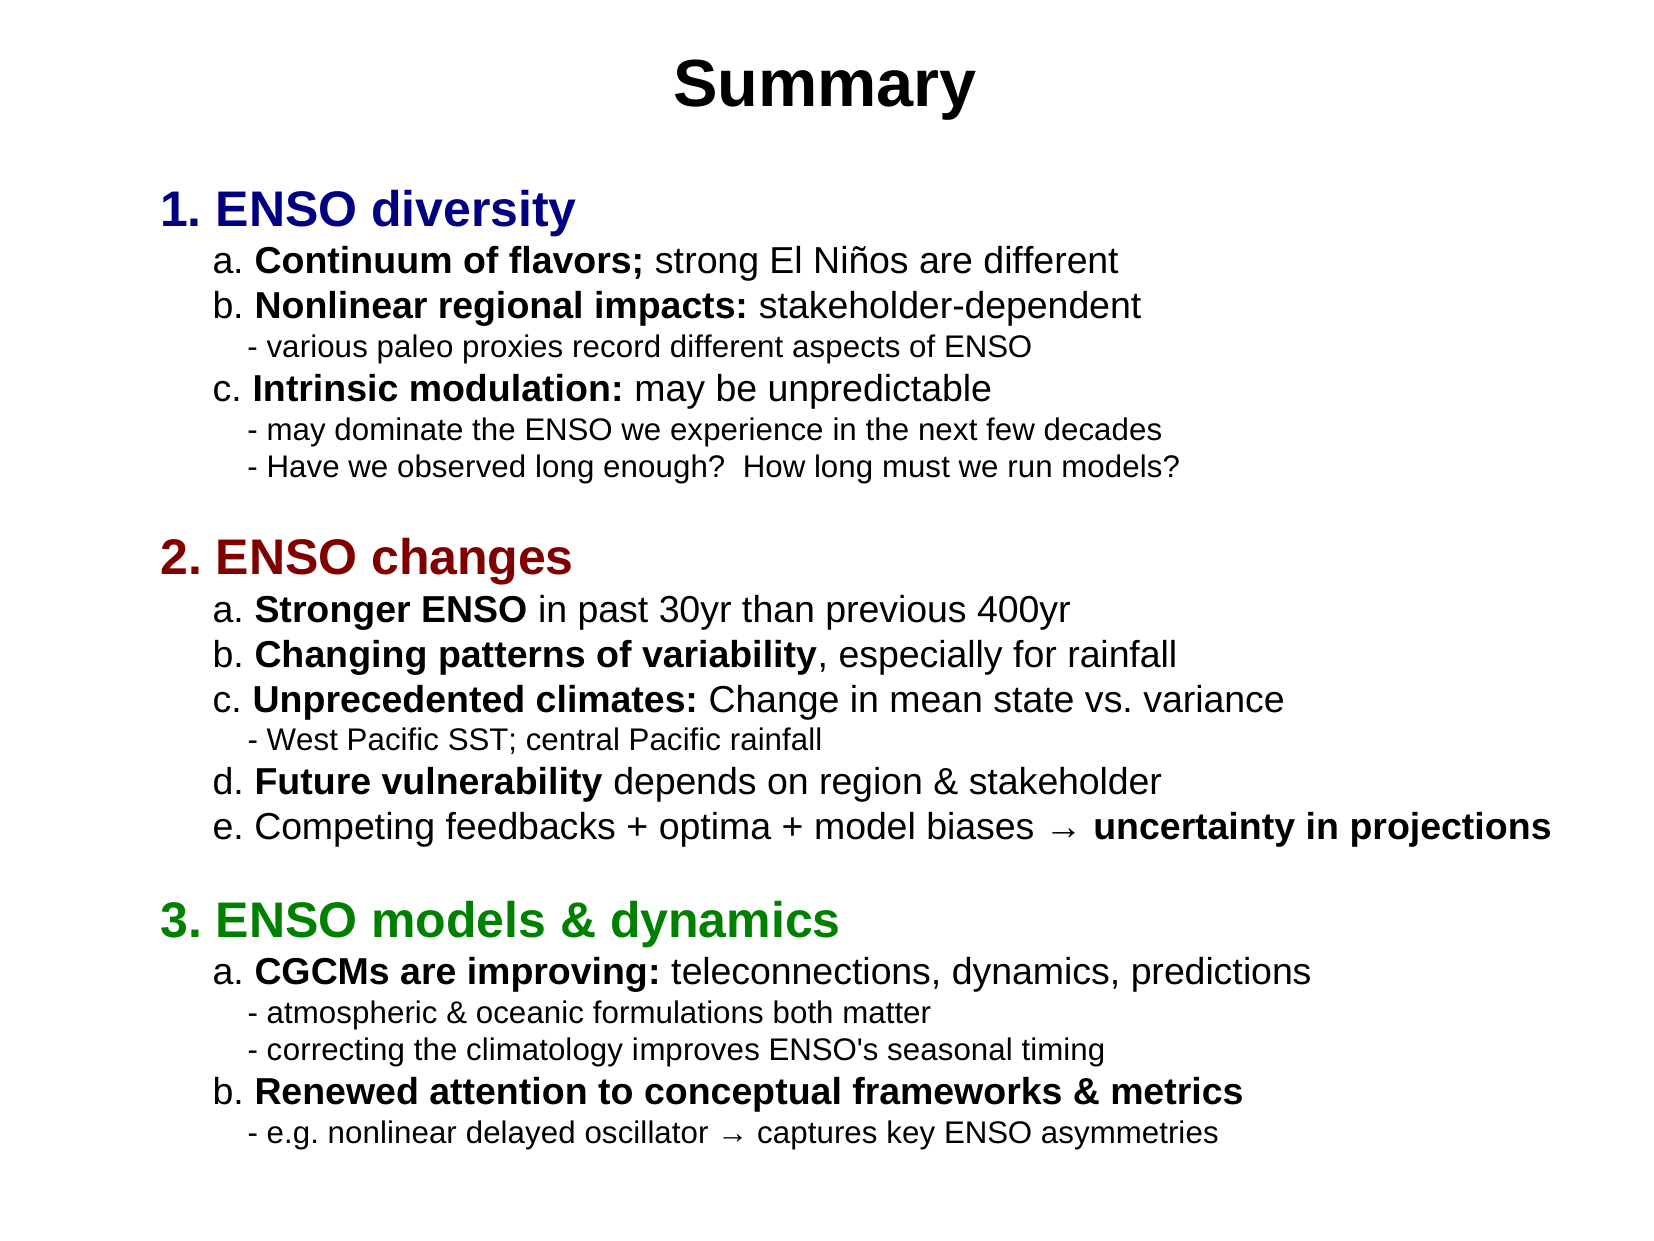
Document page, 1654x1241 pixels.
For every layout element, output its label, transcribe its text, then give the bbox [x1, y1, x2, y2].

text_box 1. ENSO diversity a. Continuum of flavors; strong El Niños are different b. Nonlinear regional impacts: stakeholder-dependent - various paleo proxies record different aspects of ENSO c. Intrinsic modulation: may be unpredictable - may dominate the ENSO we experience in the next few decades - Have we observed long enough? How long must we run models? [160, 172, 1592, 484]
text_box Summary [37, 47, 1613, 122]
text_box 2. ENSO changes a. Stronger ENSO in past 30yr than previous 400yr b. Changing patterns of variability, especially for rainfall c. Unprecedented climates: Change in mean state vs. variance - West Pacific SST; central Pacific rainfall d. Future vulnerability depends on region & stakeholder e. Competing feedbacks + optima + model biases → uncertainty in projections [160, 521, 1592, 848]
text_box 3. ENSO models & dynamics a. CGCMs are improving: teleconnections, dynamics, predictions - atmospheric & oceanic formulations both matter - correcting the climatology improves ENSO's seasonal timing b. Renewed attention to conceptual frameworks & metrics - e.g. nonlinear delayed oscillator → captures key ENSO asymmetries [160, 883, 1592, 1150]
